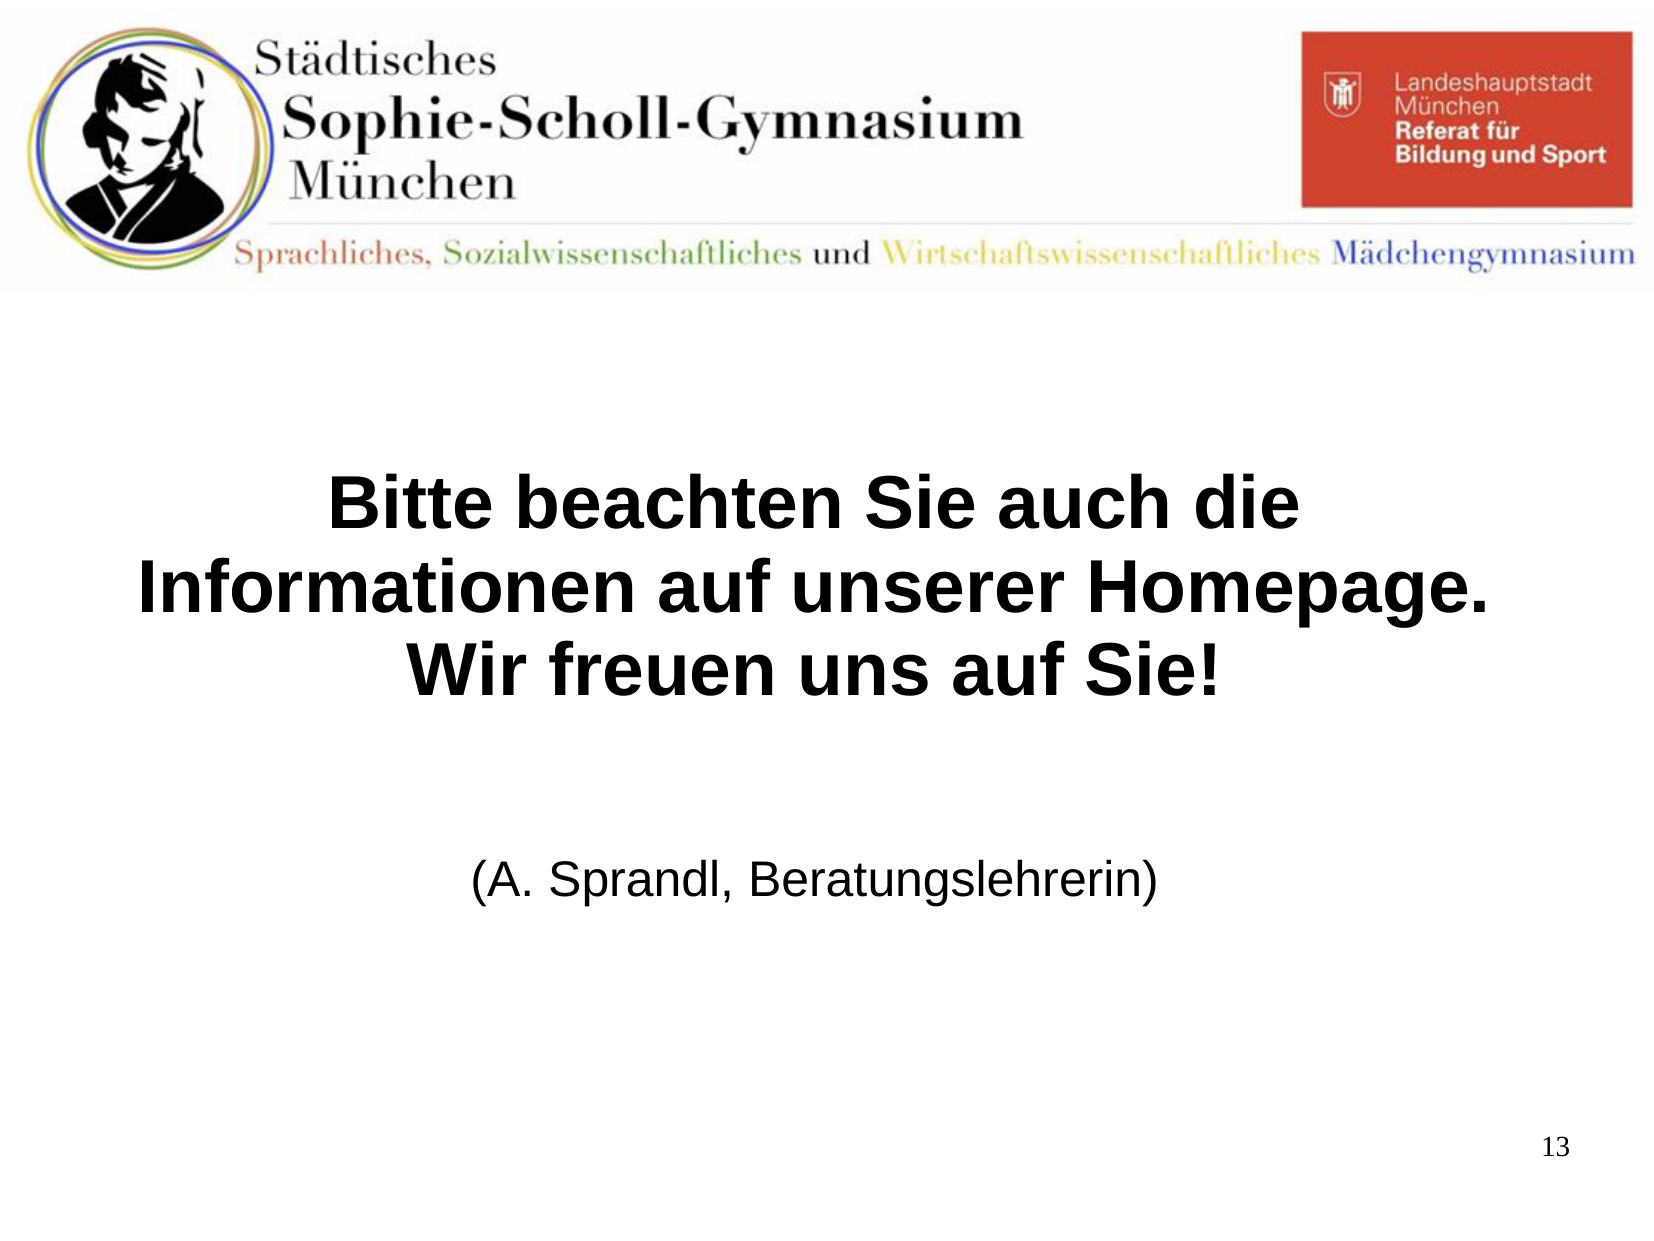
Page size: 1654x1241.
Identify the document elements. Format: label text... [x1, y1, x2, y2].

picture [0, 8, 1654, 293]
text_box Bitte beachten Sie auch die Informationen auf unserer Homepage. Wir freuen uns auf Sie! (A. Sprandl, Beratungslehrerin) [118, 448, 1512, 686]
